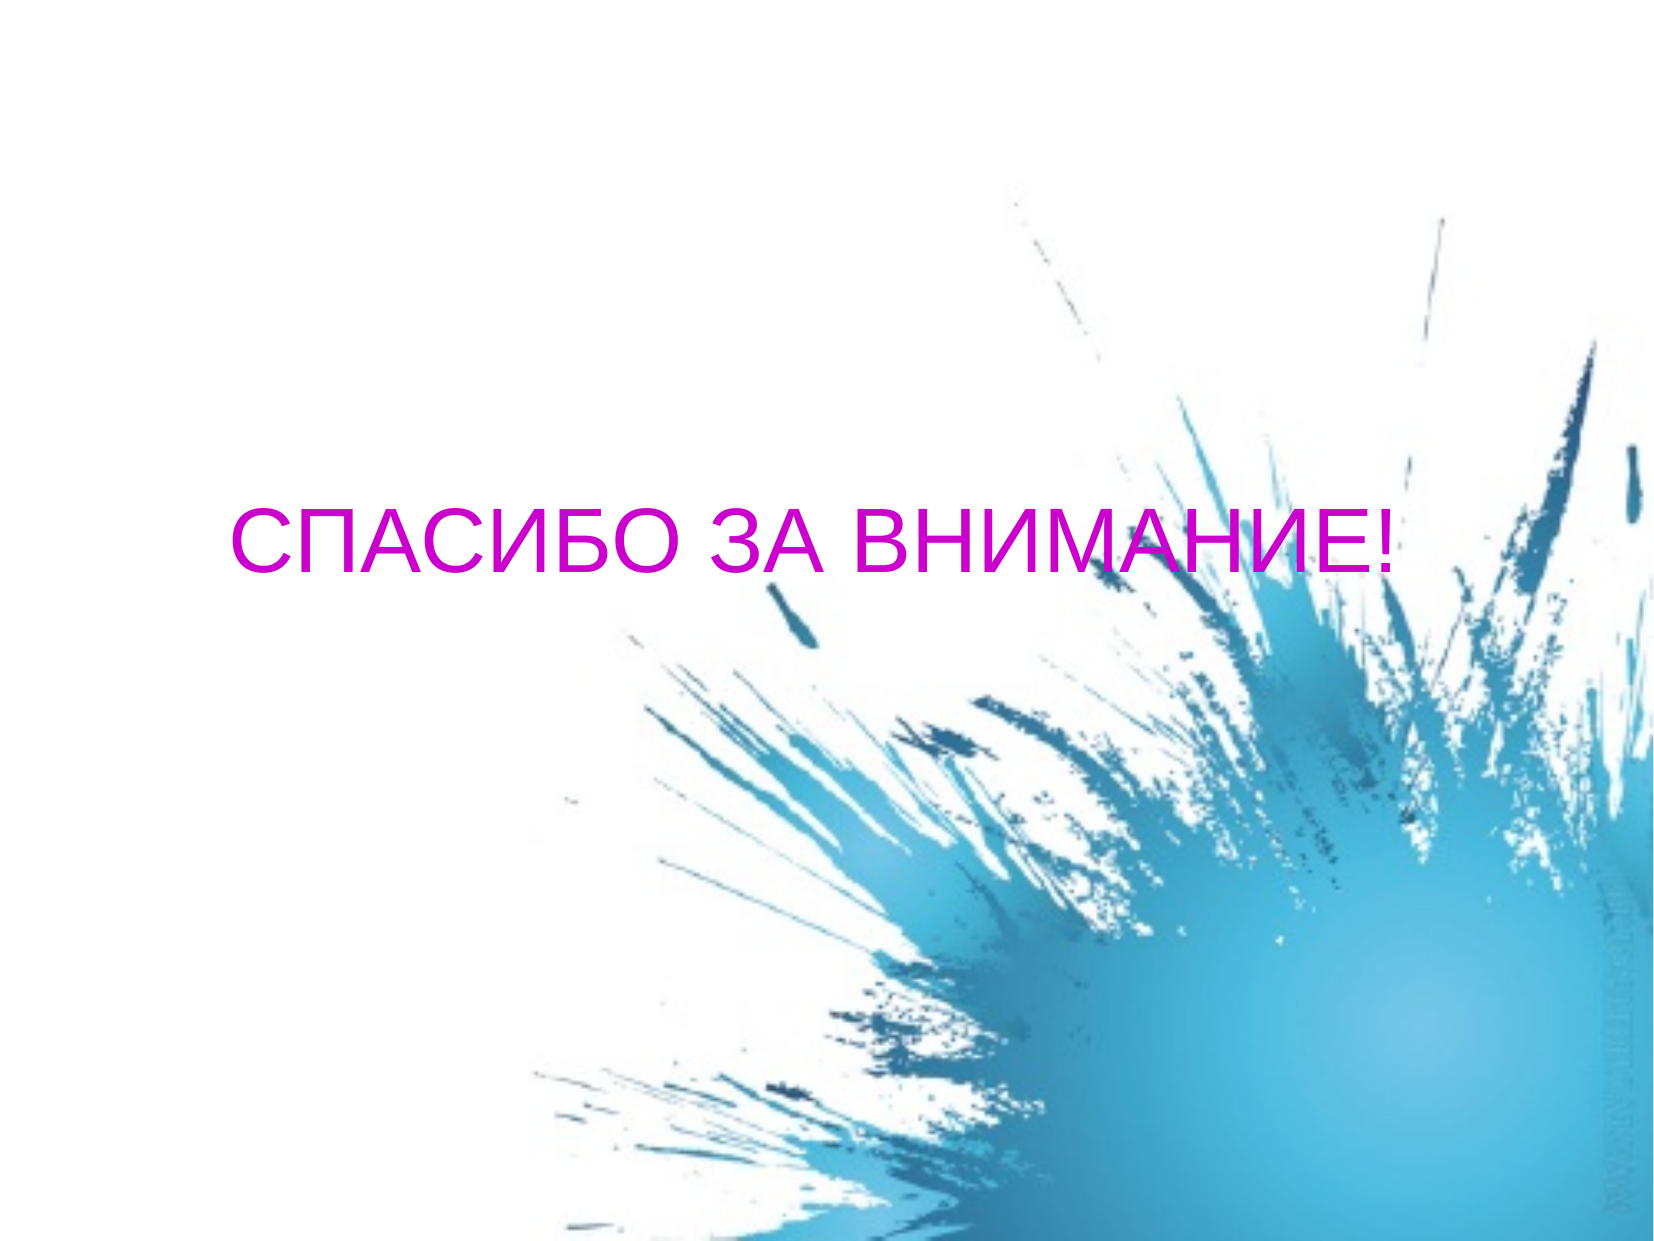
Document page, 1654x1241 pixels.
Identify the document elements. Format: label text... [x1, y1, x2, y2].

title СПАСИБО ЗА ВНИМАНИЕ! [70, 437, 1559, 645]
picture [0, 0, 1654, 1241]
